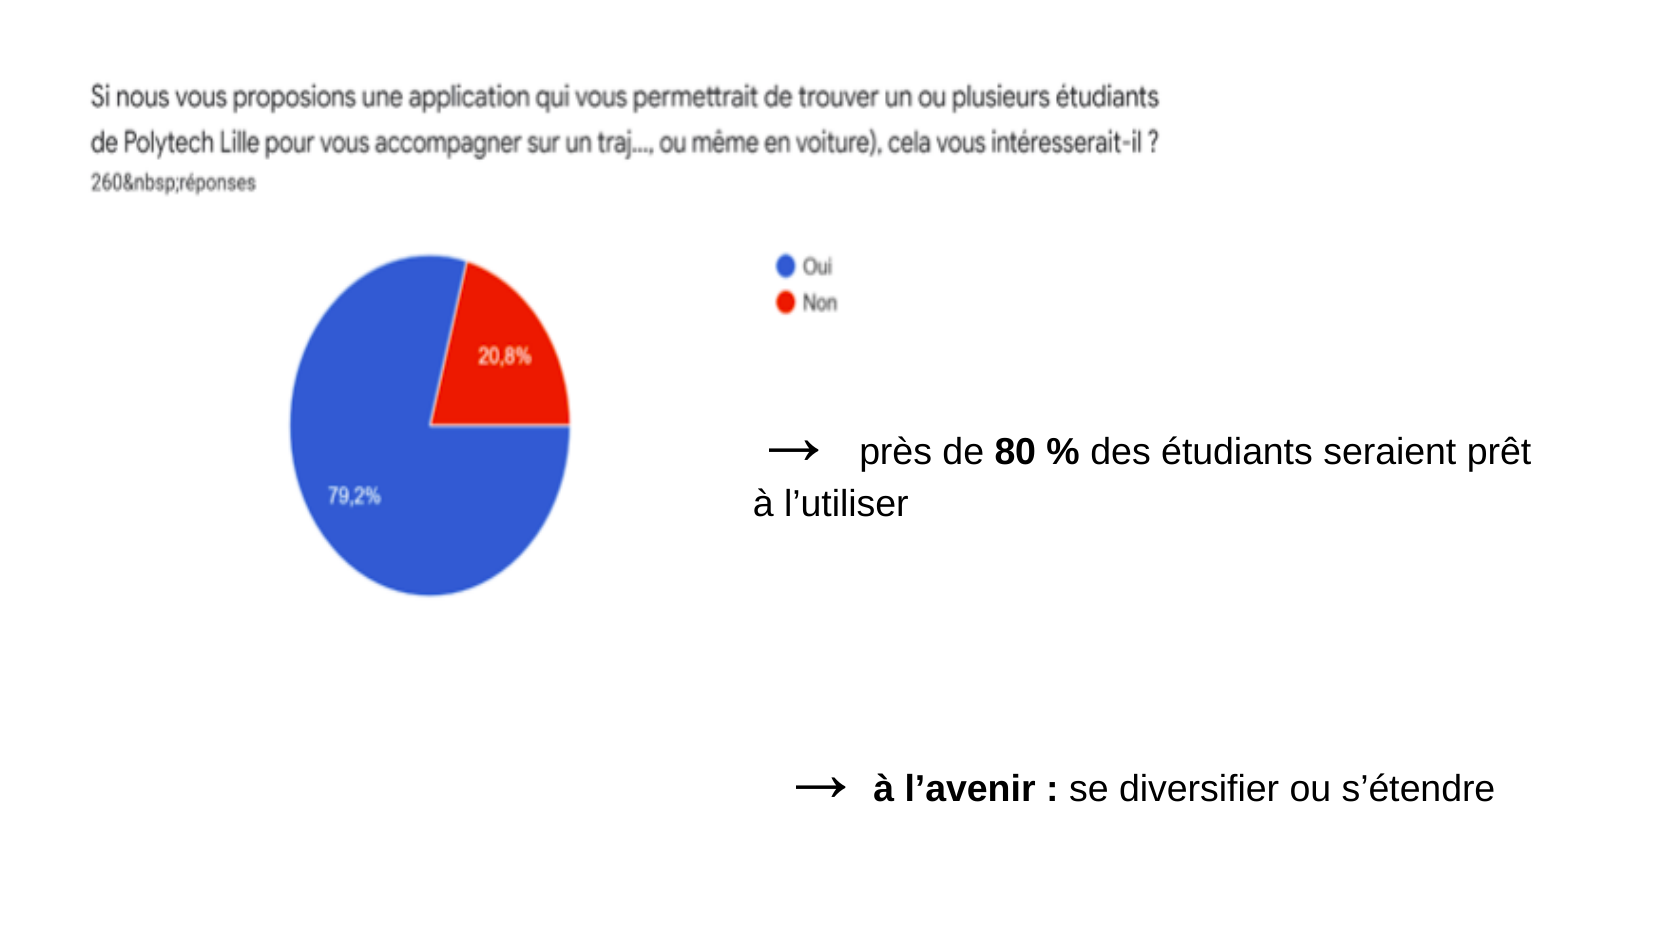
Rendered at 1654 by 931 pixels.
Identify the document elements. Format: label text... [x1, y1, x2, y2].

text_box → près de 80 % des étudiants seraient prêt à l’utiliser [738, 381, 1557, 532]
picture [59, 58, 1171, 621]
text_box → à l’avenir : se diversifier ou s’étendre [764, 718, 1521, 827]
